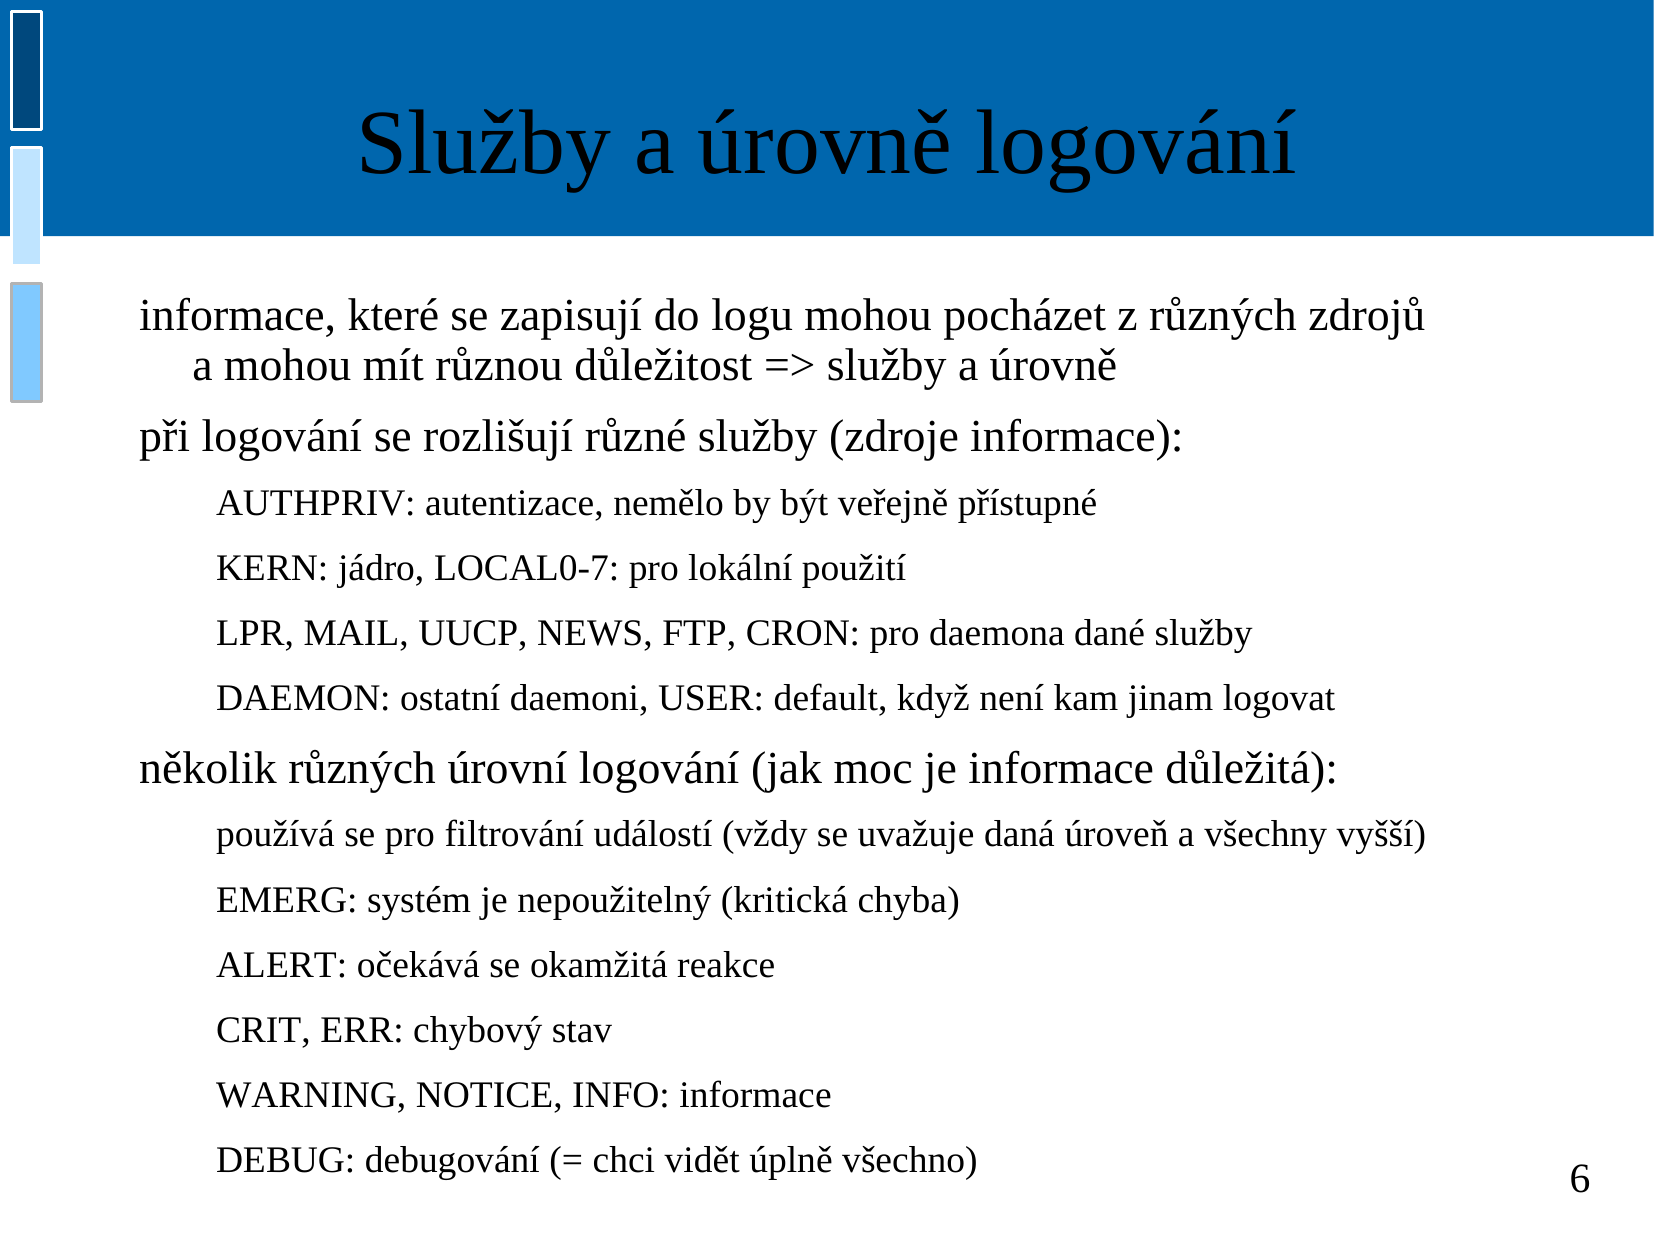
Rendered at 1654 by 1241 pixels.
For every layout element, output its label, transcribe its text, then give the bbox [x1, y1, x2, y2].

list informace, které se zapisují do logu mohou pocházet z různých zdrojů a mohou mít různou důležitost => služby a úrovně při logování se rozlišují různé služby (zdroje informace): AUTHPRIV: autentizace, nemělo by být veřejně přístupné KERN: jádro, LOCAL0-7: pro lokální použití LPR, MAIL, UUCP, NEWS, FTP, CRON: pro daemona dané služby DAEMON: ostatní daemoni, USER: default, když není kam jinam logovat několik různých úrovní logování (jak moc je informace důležitá): používá se pro filtrování událostí (vždy se uvažuje daná úroveň a všechny vyšší) EMERG: systém je nepoužitelný (kritická chyba) ALERT: očekává se okamžitá reakce CRIT, ERR: chybový stav WARNING, NOTICE, INFO: informace DEBUG: debugování (= chci vidět úplně všechno) [121, 289, 1534, 1181]
title Služby a úrovně logování [121, 49, 1534, 237]
